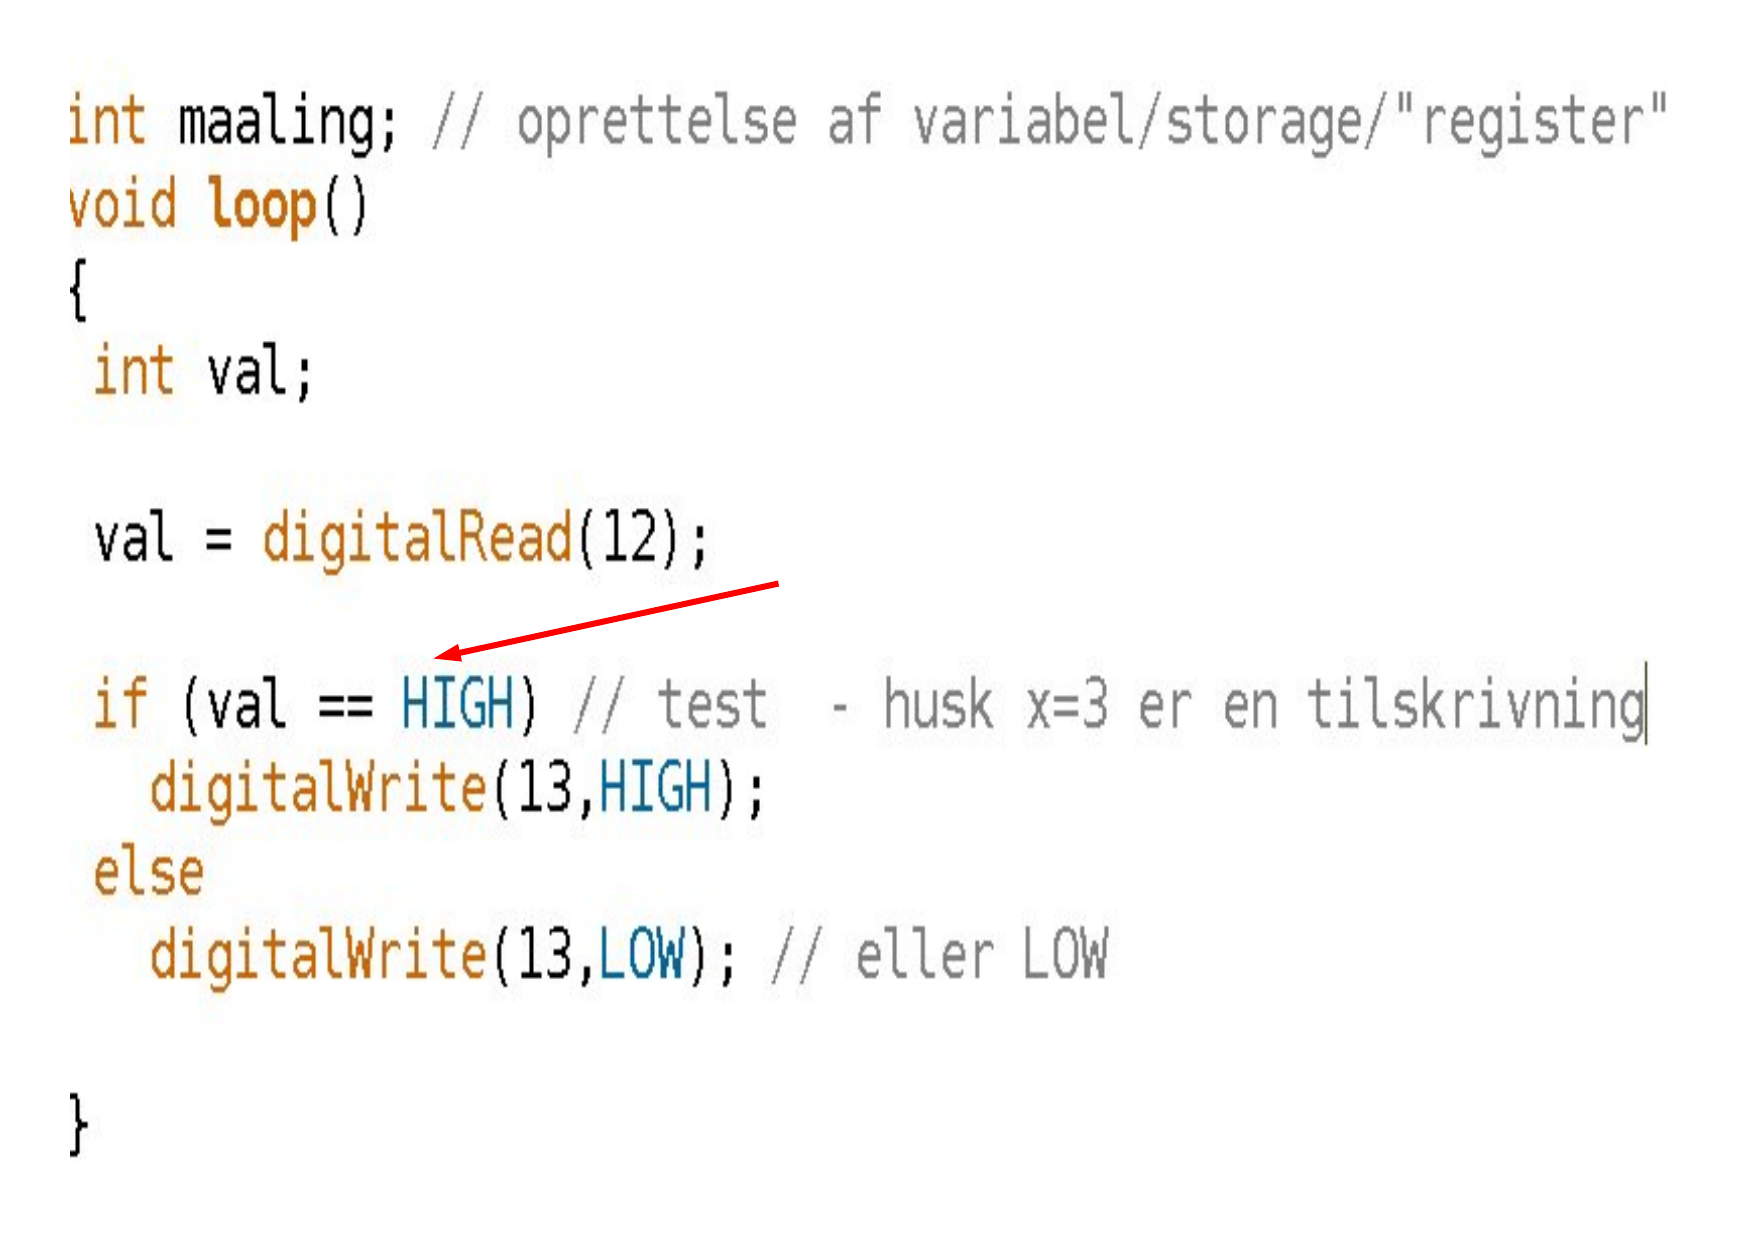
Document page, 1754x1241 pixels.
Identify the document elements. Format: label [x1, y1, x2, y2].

picture [70, 58, 1696, 1169]
